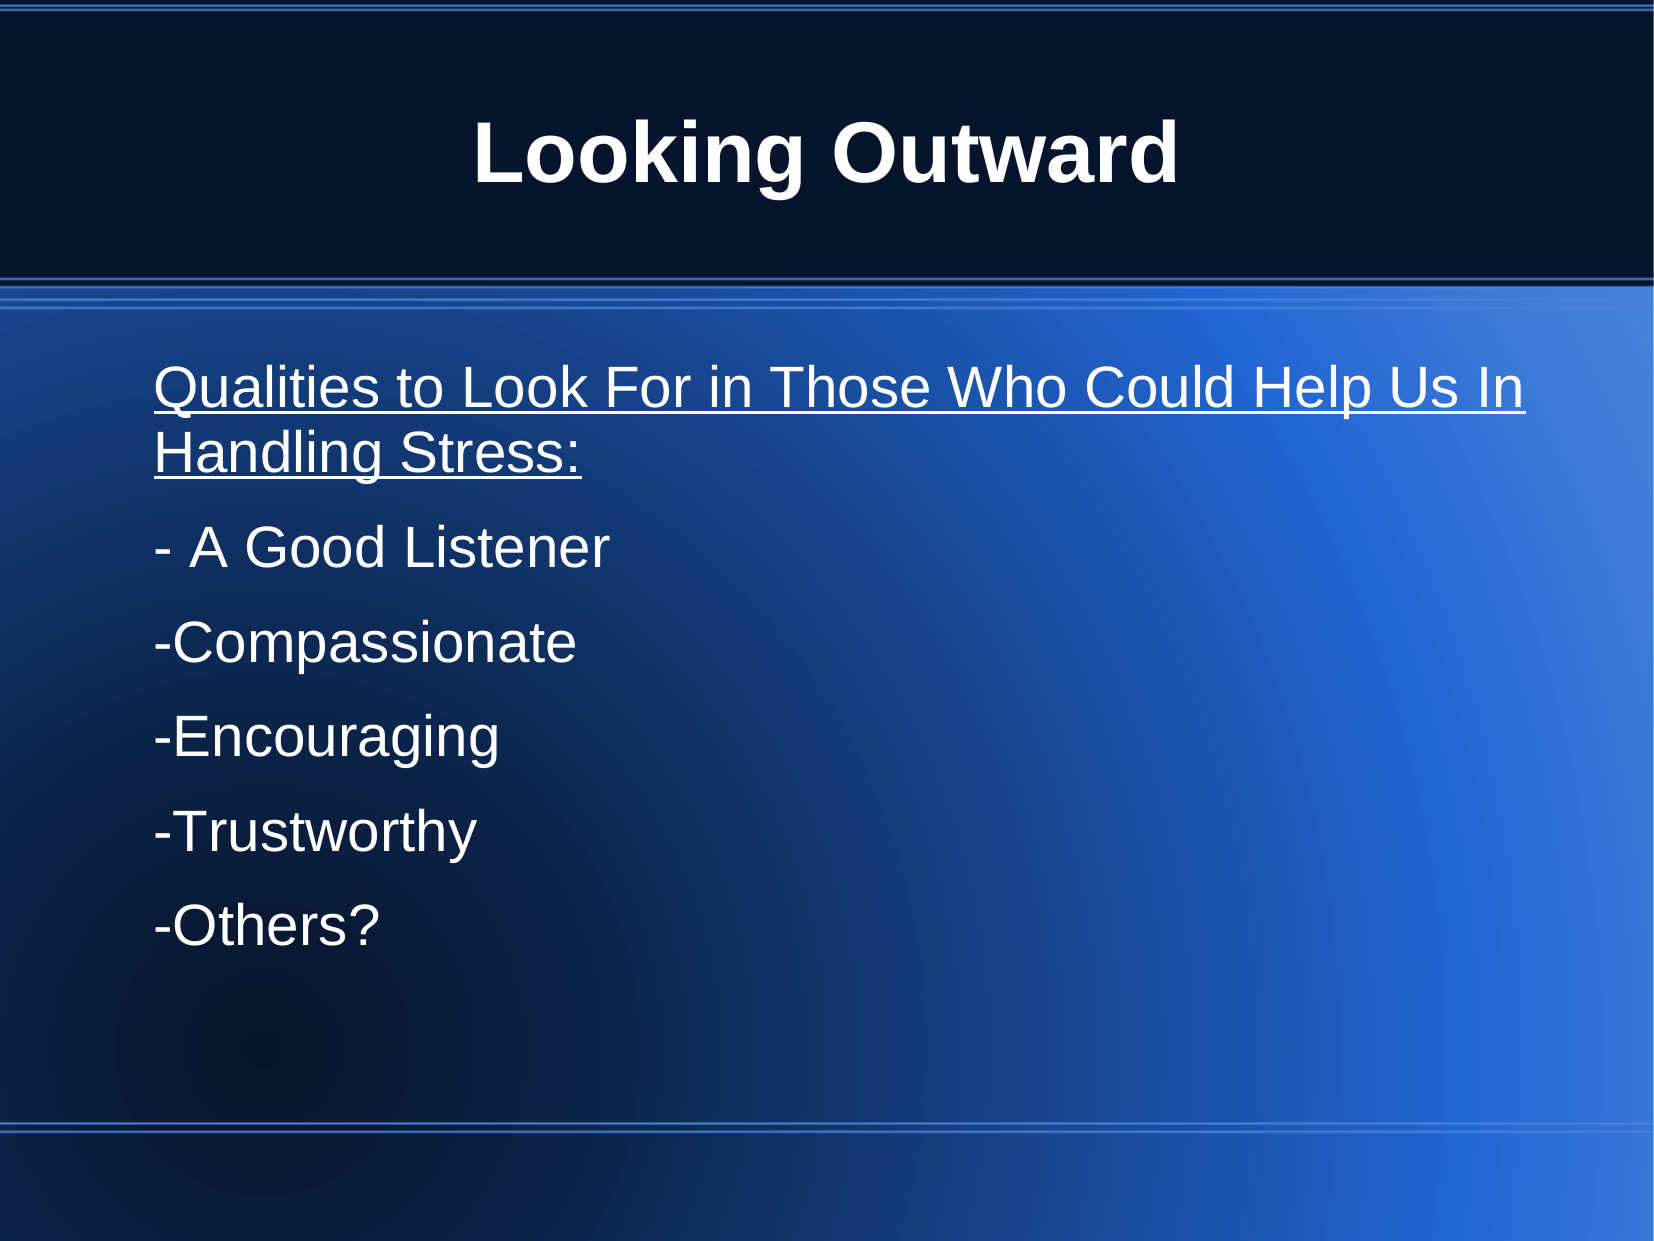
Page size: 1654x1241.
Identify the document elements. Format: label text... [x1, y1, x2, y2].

list Qualities to Look For in Those Who Could Help Us In Handling Stress: - A Good Listener -Compassionate -Encouraging -Trustworthy -Others? [82, 355, 1571, 1058]
title Looking Outward [82, 49, 1571, 257]
picture [0, 0, 1654, 1241]
